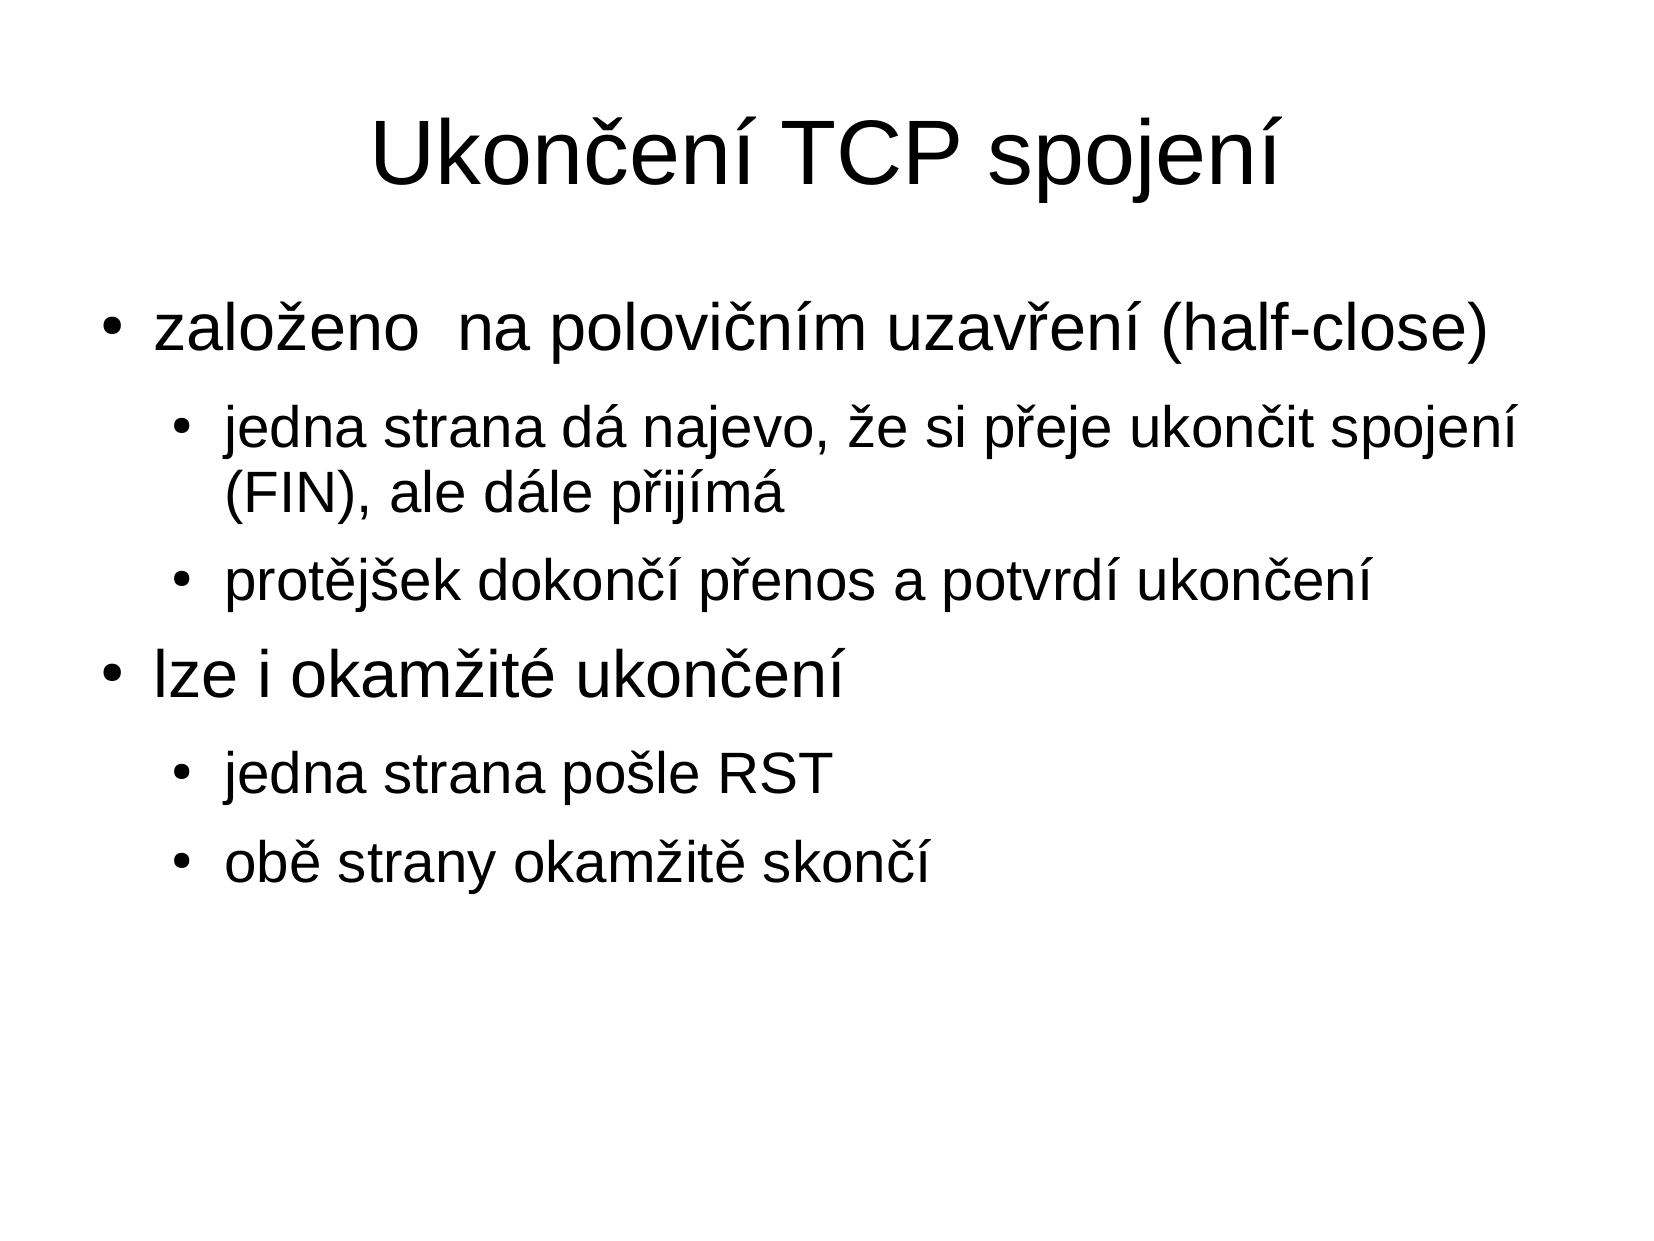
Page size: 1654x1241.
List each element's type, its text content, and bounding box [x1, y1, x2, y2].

title Ukončení TCP spojení [82, 49, 1571, 257]
list založeno na polovičním uzavření (half-close) jedna strana dá najevo, že si přeje ukončit spojení (FIN), ale dále přijímá protějšek dokončí přenos a potvrdí ukončení lze i okamžité ukončení jedna strana pošle RST obě strany okamžitě skončí [82, 290, 1571, 1109]
